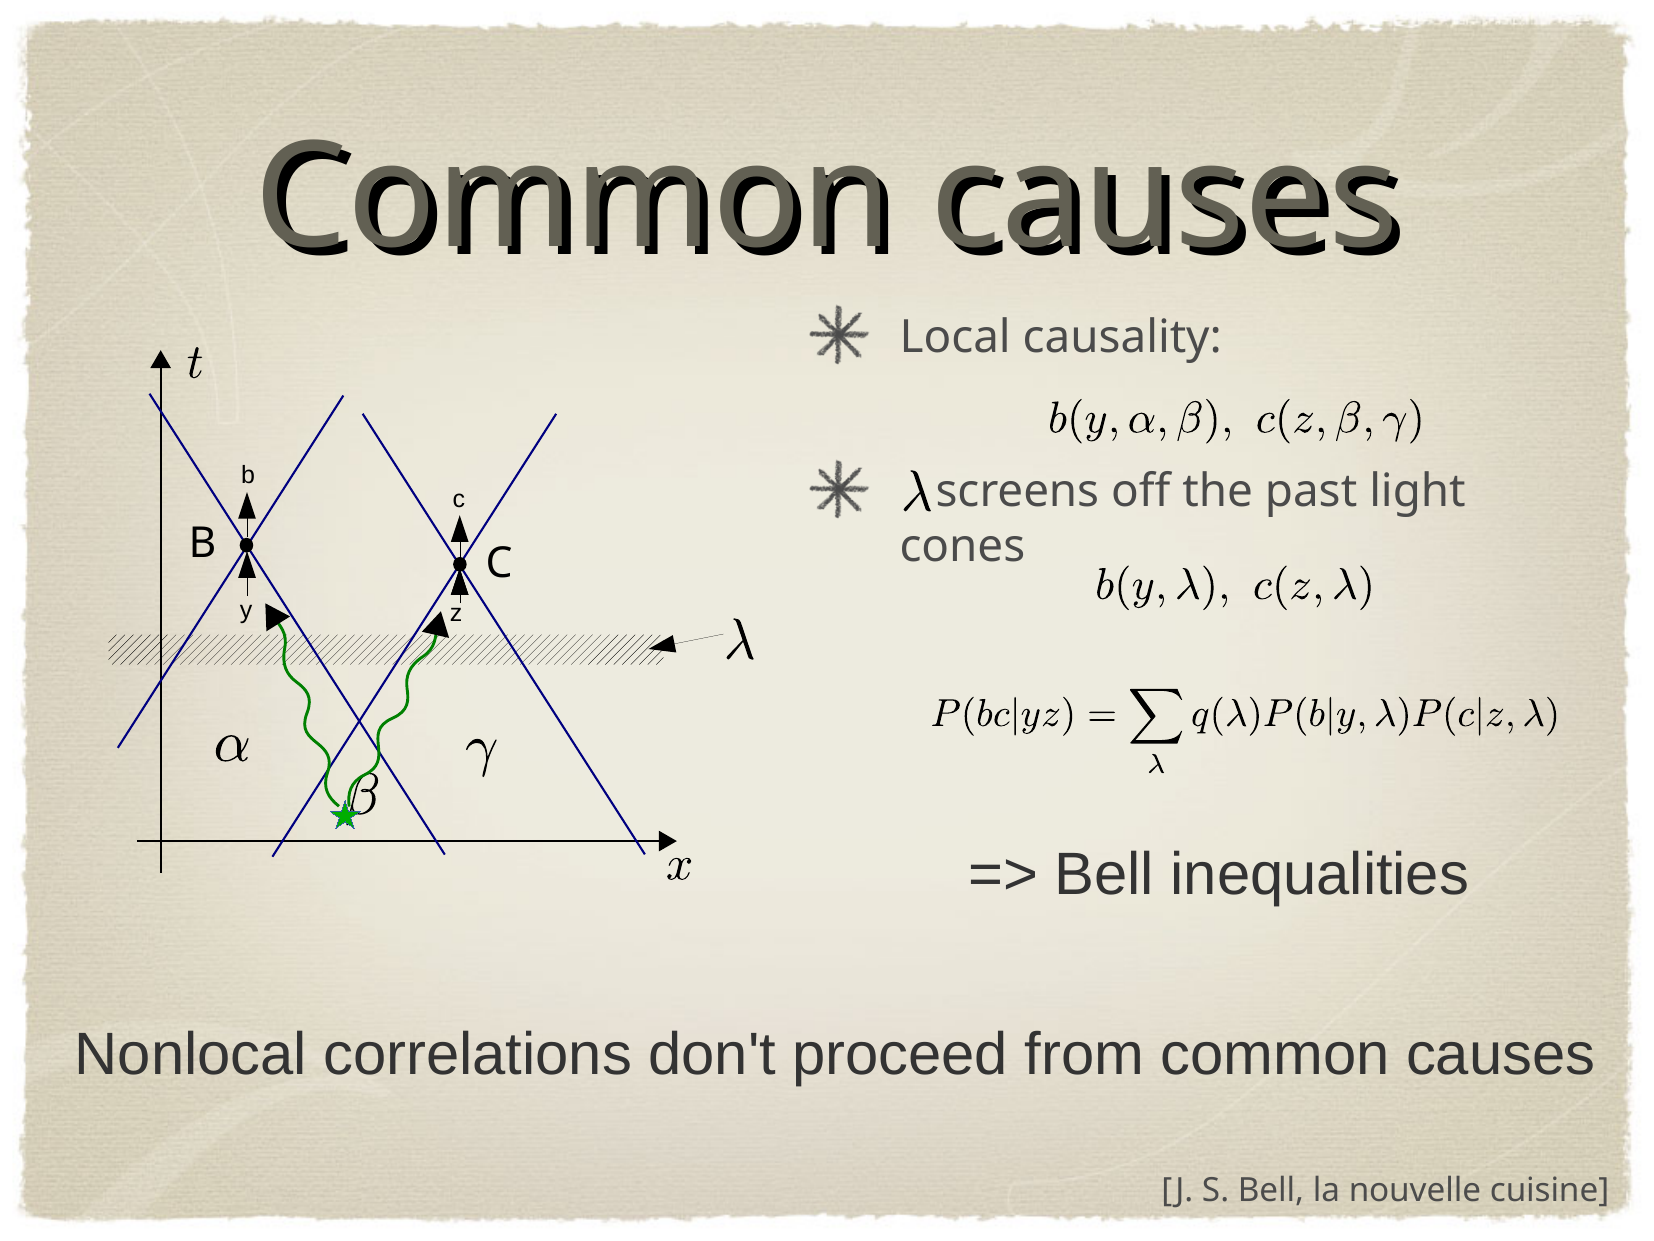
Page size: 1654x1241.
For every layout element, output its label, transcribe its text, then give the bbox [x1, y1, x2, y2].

text_box [1095, 565, 1376, 611]
text_box y [225, 588, 268, 632]
text_box [330, 773, 381, 829]
text_box Nonlocal correlations don't proceed from common causes [60, 1013, 1614, 1096]
title Common causes [100, 32, 1554, 343]
text_box [900, 470, 933, 512]
text_box [465, 738, 499, 778]
text_box [930, 685, 1561, 774]
text_box [1047, 398, 1426, 444]
text_box c [437, 477, 481, 521]
text_box z [435, 591, 478, 635]
list [J. S. Bell, la nouvelle cuisine] [165, 1157, 1619, 1241]
list Local causality: screens off the past light cones [797, 187, 1576, 915]
text_box [213, 735, 252, 762]
picture [0, 0, 1654, 1241]
text_box => Bell inequalities [953, 833, 1486, 915]
text_box b [226, 453, 271, 497]
text_box [723, 618, 756, 660]
